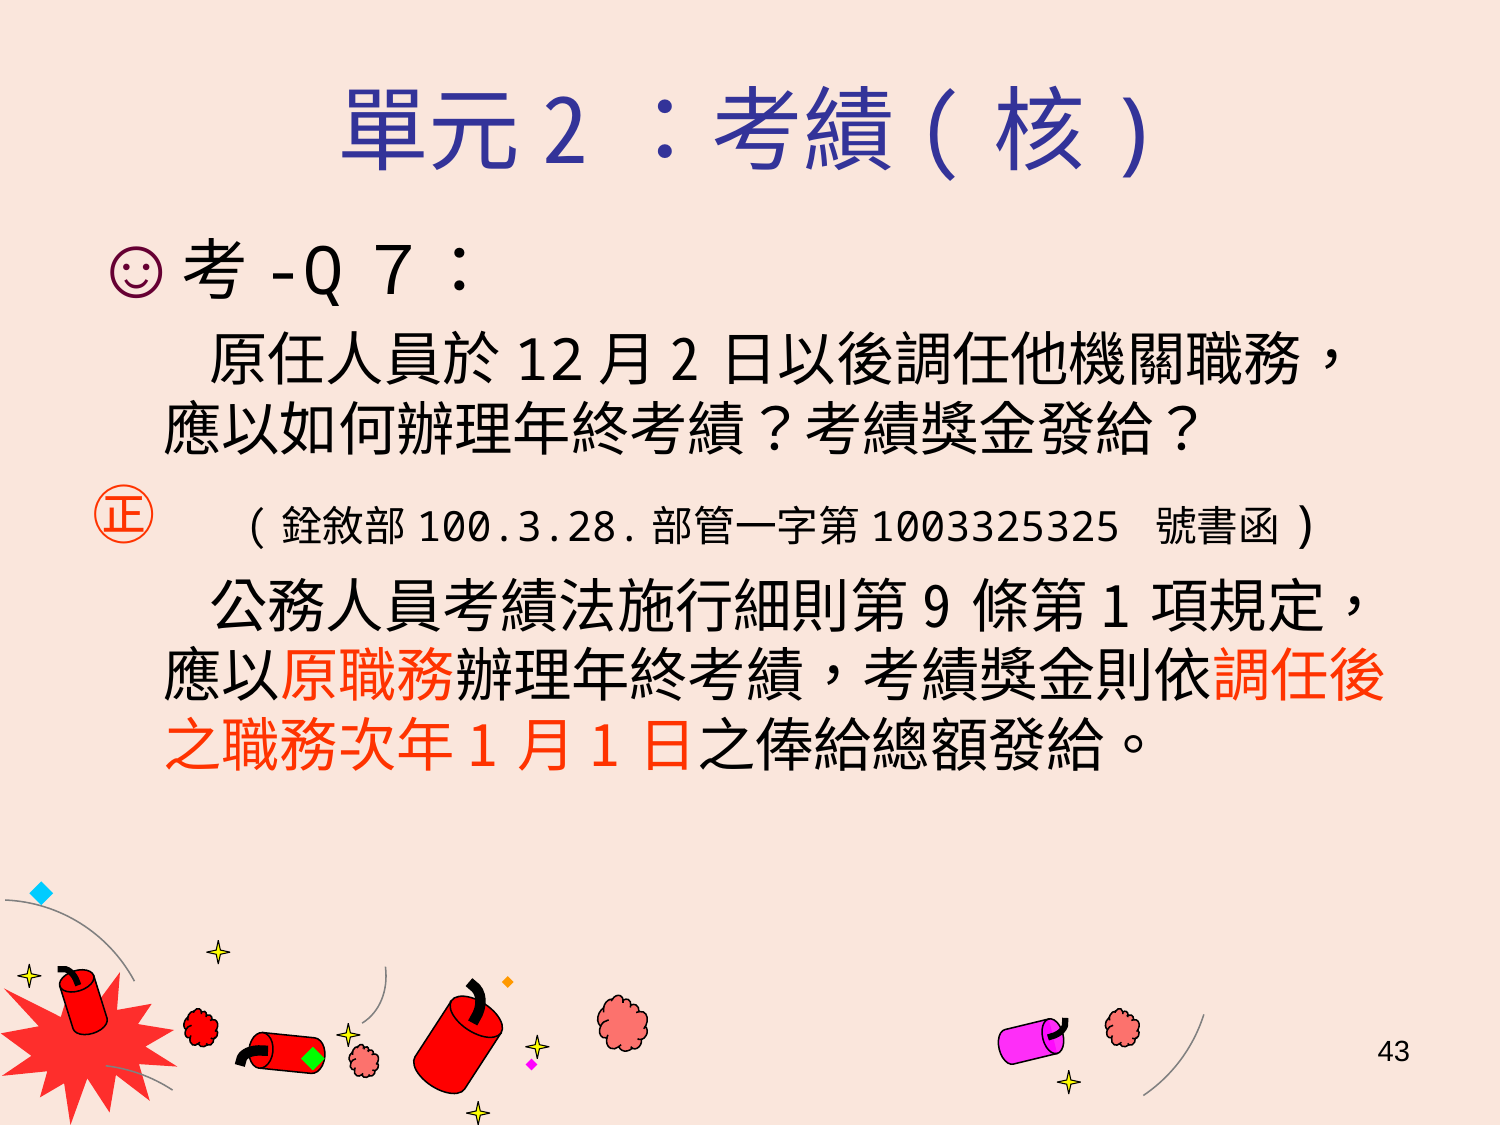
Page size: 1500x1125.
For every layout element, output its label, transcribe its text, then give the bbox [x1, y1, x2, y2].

title 單元2：考績(核) [75, 45, 1426, 209]
text_box <number> [1074, 1024, 1426, 1103]
list 考-Q７： 原任人員於12月2日以後調任他機關職務，應以如何辦理年終考績？考績獎金發給？ (銓敘部100.3.28.部管一字第1003325325 號書函) 公務人員考績法施行細則第9條第1項規定，應以原職務辦理年終考績，考績獎金則依調任後之職務次年1月1日之俸給總額發給。 [75, 219, 1426, 894]
